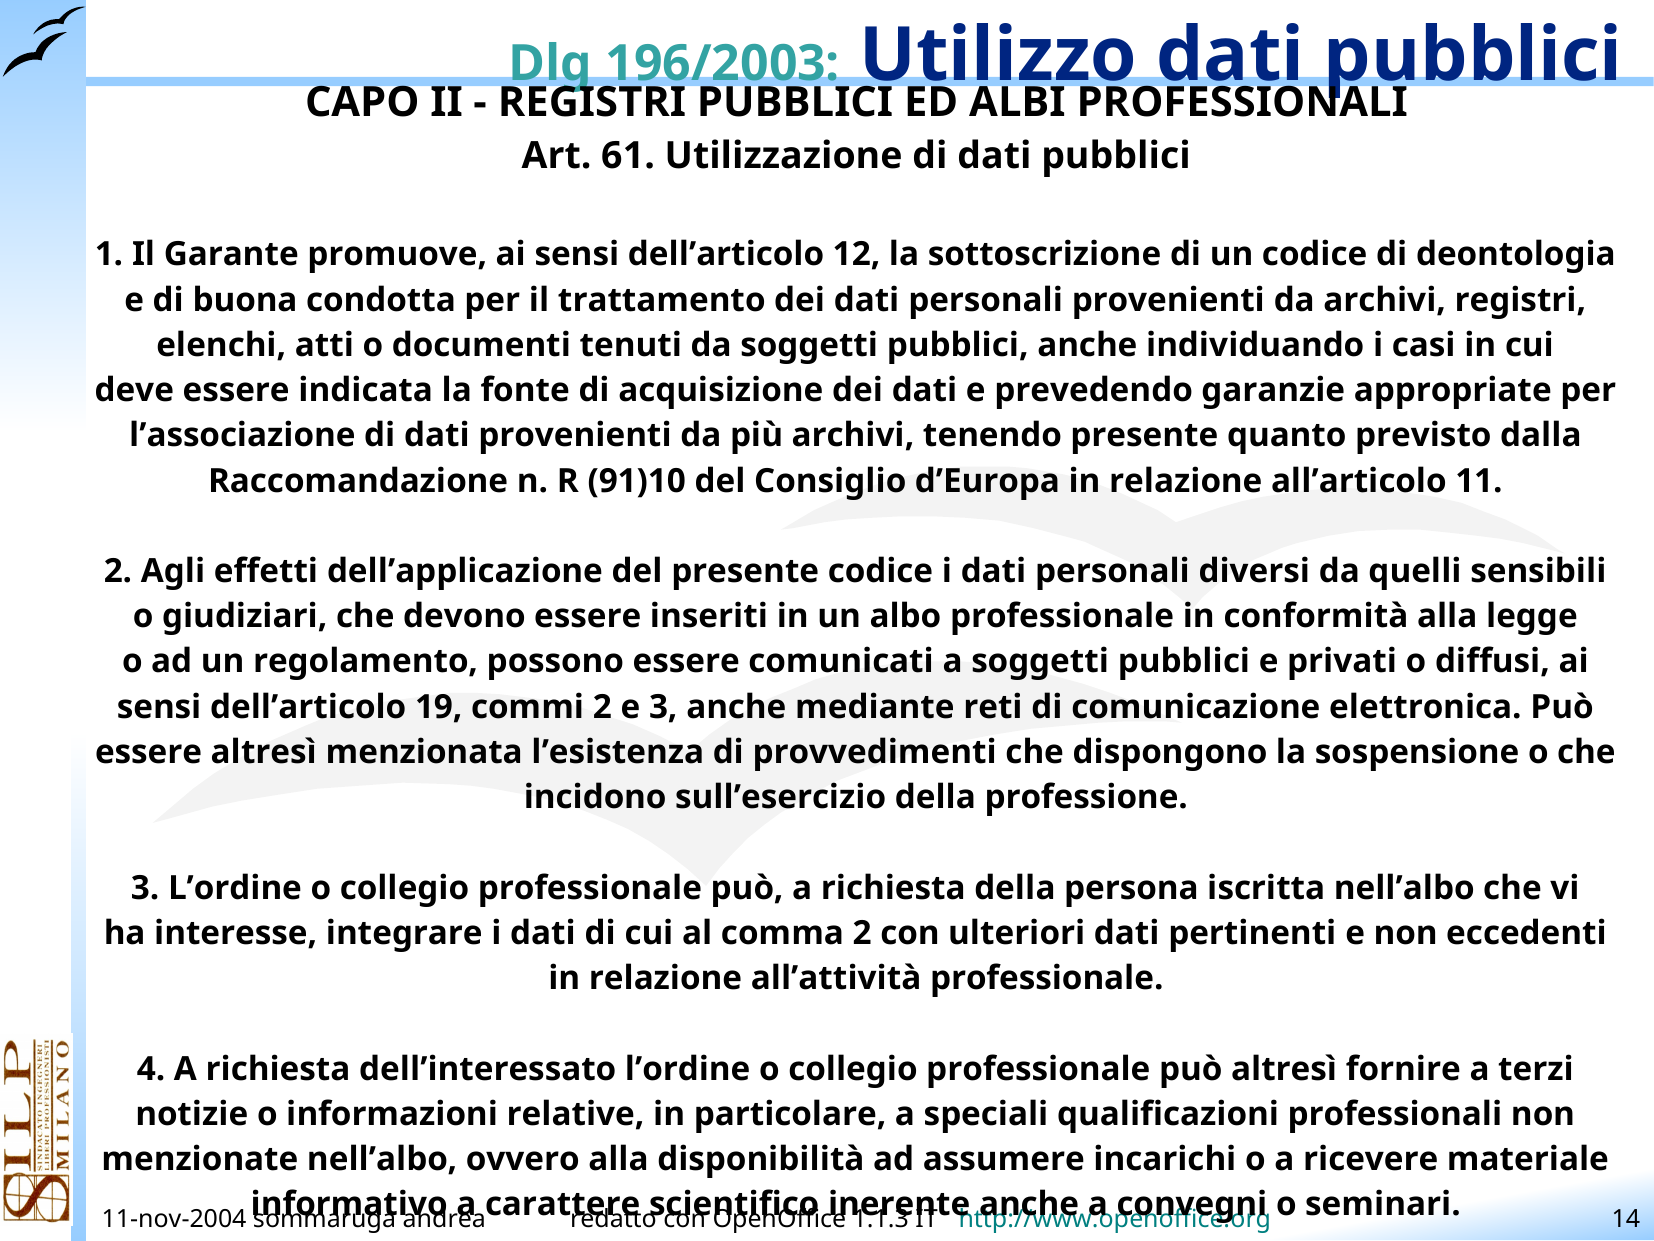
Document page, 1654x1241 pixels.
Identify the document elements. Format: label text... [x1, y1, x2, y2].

subtitle CAPO II - REGISTRI PUBBLICI ED ALBI PROFESSIONALI Art. 61. Utilizzazione di dati pubblici 1. Il Garante promuove, ai sensi dell’articolo 12, la sottoscrizione di un codice di deontologia e di buona condotta per il trattamento dei dati personali provenienti da archivi, registri, elenchi, atti o documenti tenuti da soggetti pubblici, anche individuando i casi in cui deve essere indicata la fonte di acquisizione dei dati e prevedendo garanzie appropriate per l’associazione di dati provenienti da più archivi, tenendo presente quanto previsto dalla Raccomandazione n. R (91)10 del Consiglio d’Europa in relazione all’articolo 11. 2. Agli effetti dell’applicazione del presente codice i dati personali diversi da quelli sensibili o giudiziari, che devono essere inseriti in un albo professionale in conformità alla legge o ad un regolamento, possono essere comunicati a soggetti pubblici e privati o diffusi, ai sensi dell’articolo 19, commi 2 e 3, anche mediante reti di comunicazione elettronica. Può essere altresì menzionata l’esistenza di provvedimenti che dispongono la sospensione o che incidono sull’esercizio della professione. 3. L’ordine o collegio professionale può, a richiesta della persona iscritta nell’albo che vi ha interesse, integrare i dati di cui al comma 2 con ulteriori dati pertinenti e non eccedenti in relazione all’attività professionale. 4. A richiesta dell’interessato l’ordine o collegio professionale può altresì fornire a terzi notizie o informazioni relative, in particolare, a speciali qualificazioni professionali non menzionate nell’albo, ovvero alla disponibilità ad assumere incarichi o a ricevere materiale informativo a carattere scientifico inerente anche a convegni o seminari. [85, 131, 1628, 1166]
picture [0, 1033, 73, 1226]
title Dlg 196/2003: Utilizzo dati pubblici [85, 0, 1654, 104]
